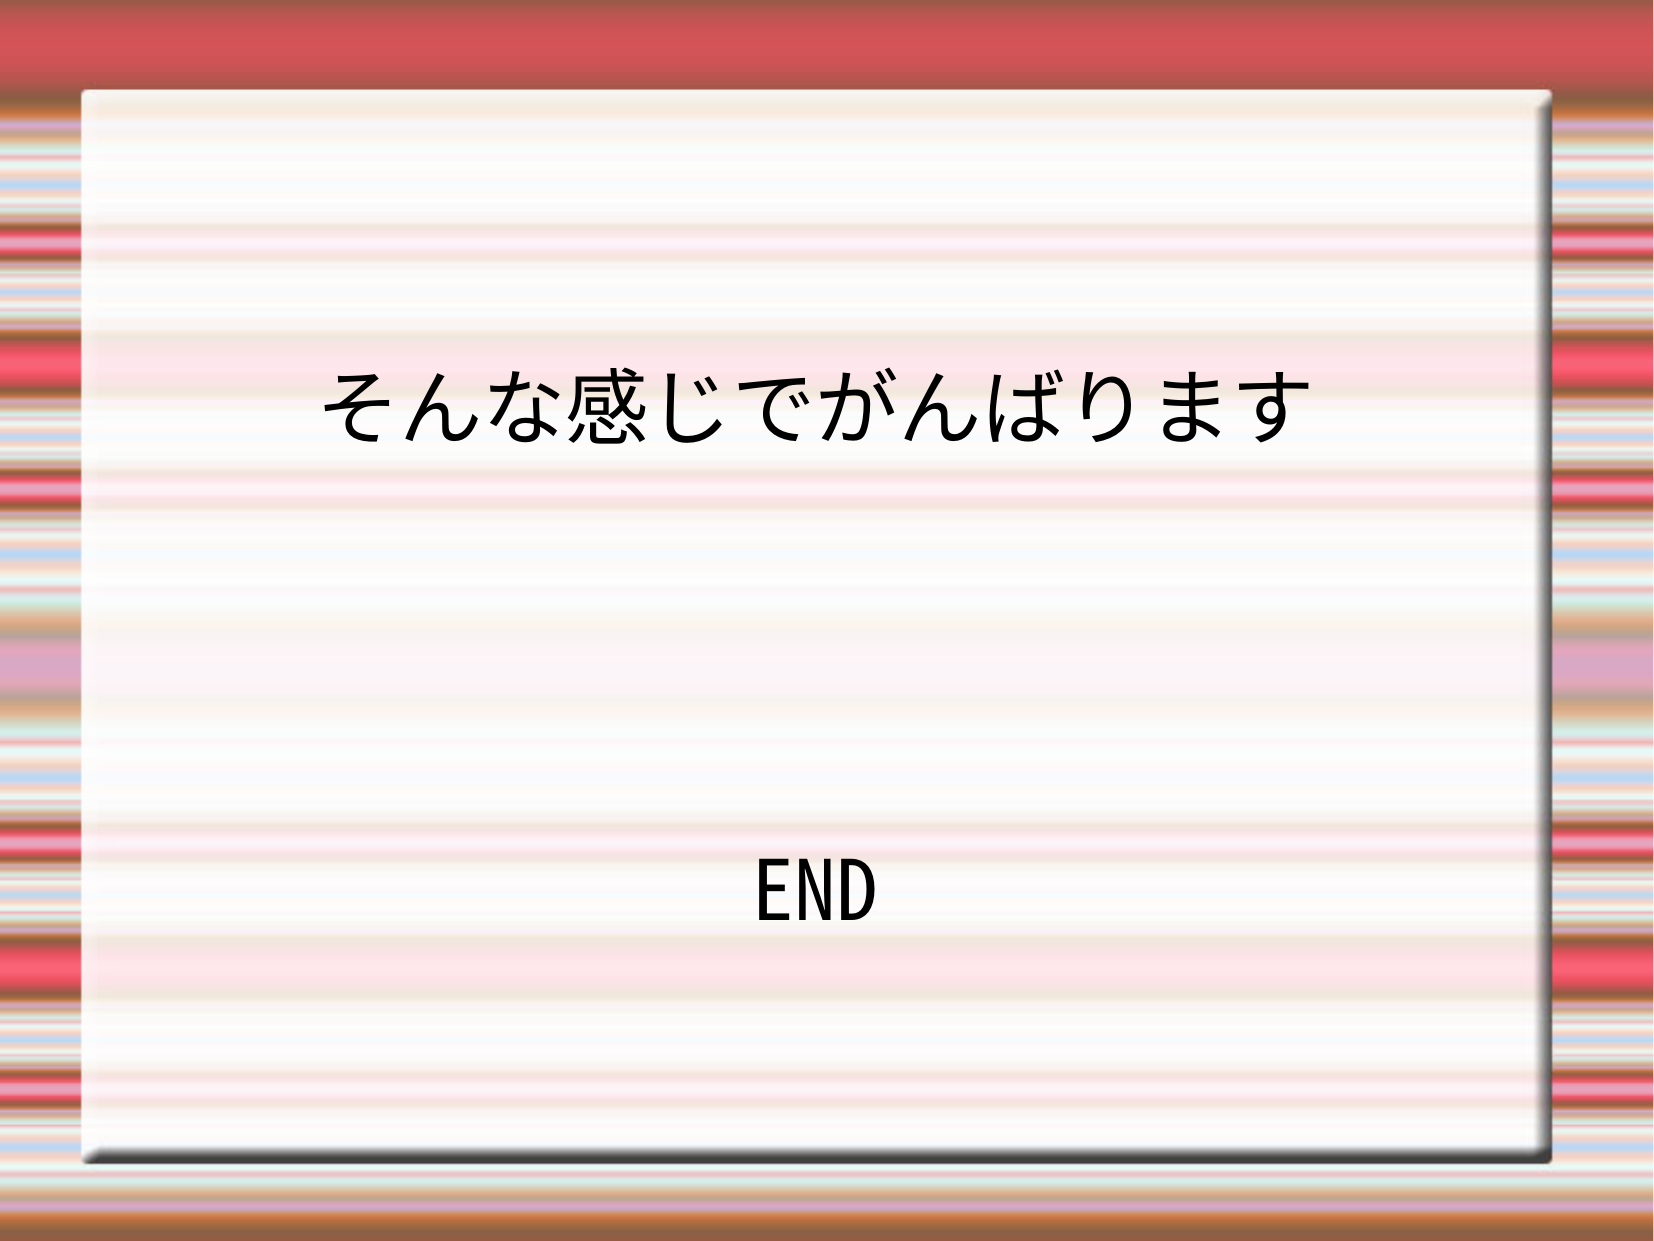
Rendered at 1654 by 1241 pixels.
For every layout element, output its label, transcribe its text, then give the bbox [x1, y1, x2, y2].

subtitle そんな感じでがんばります END [124, 252, 1506, 1034]
picture [0, 0, 1654, 1241]
